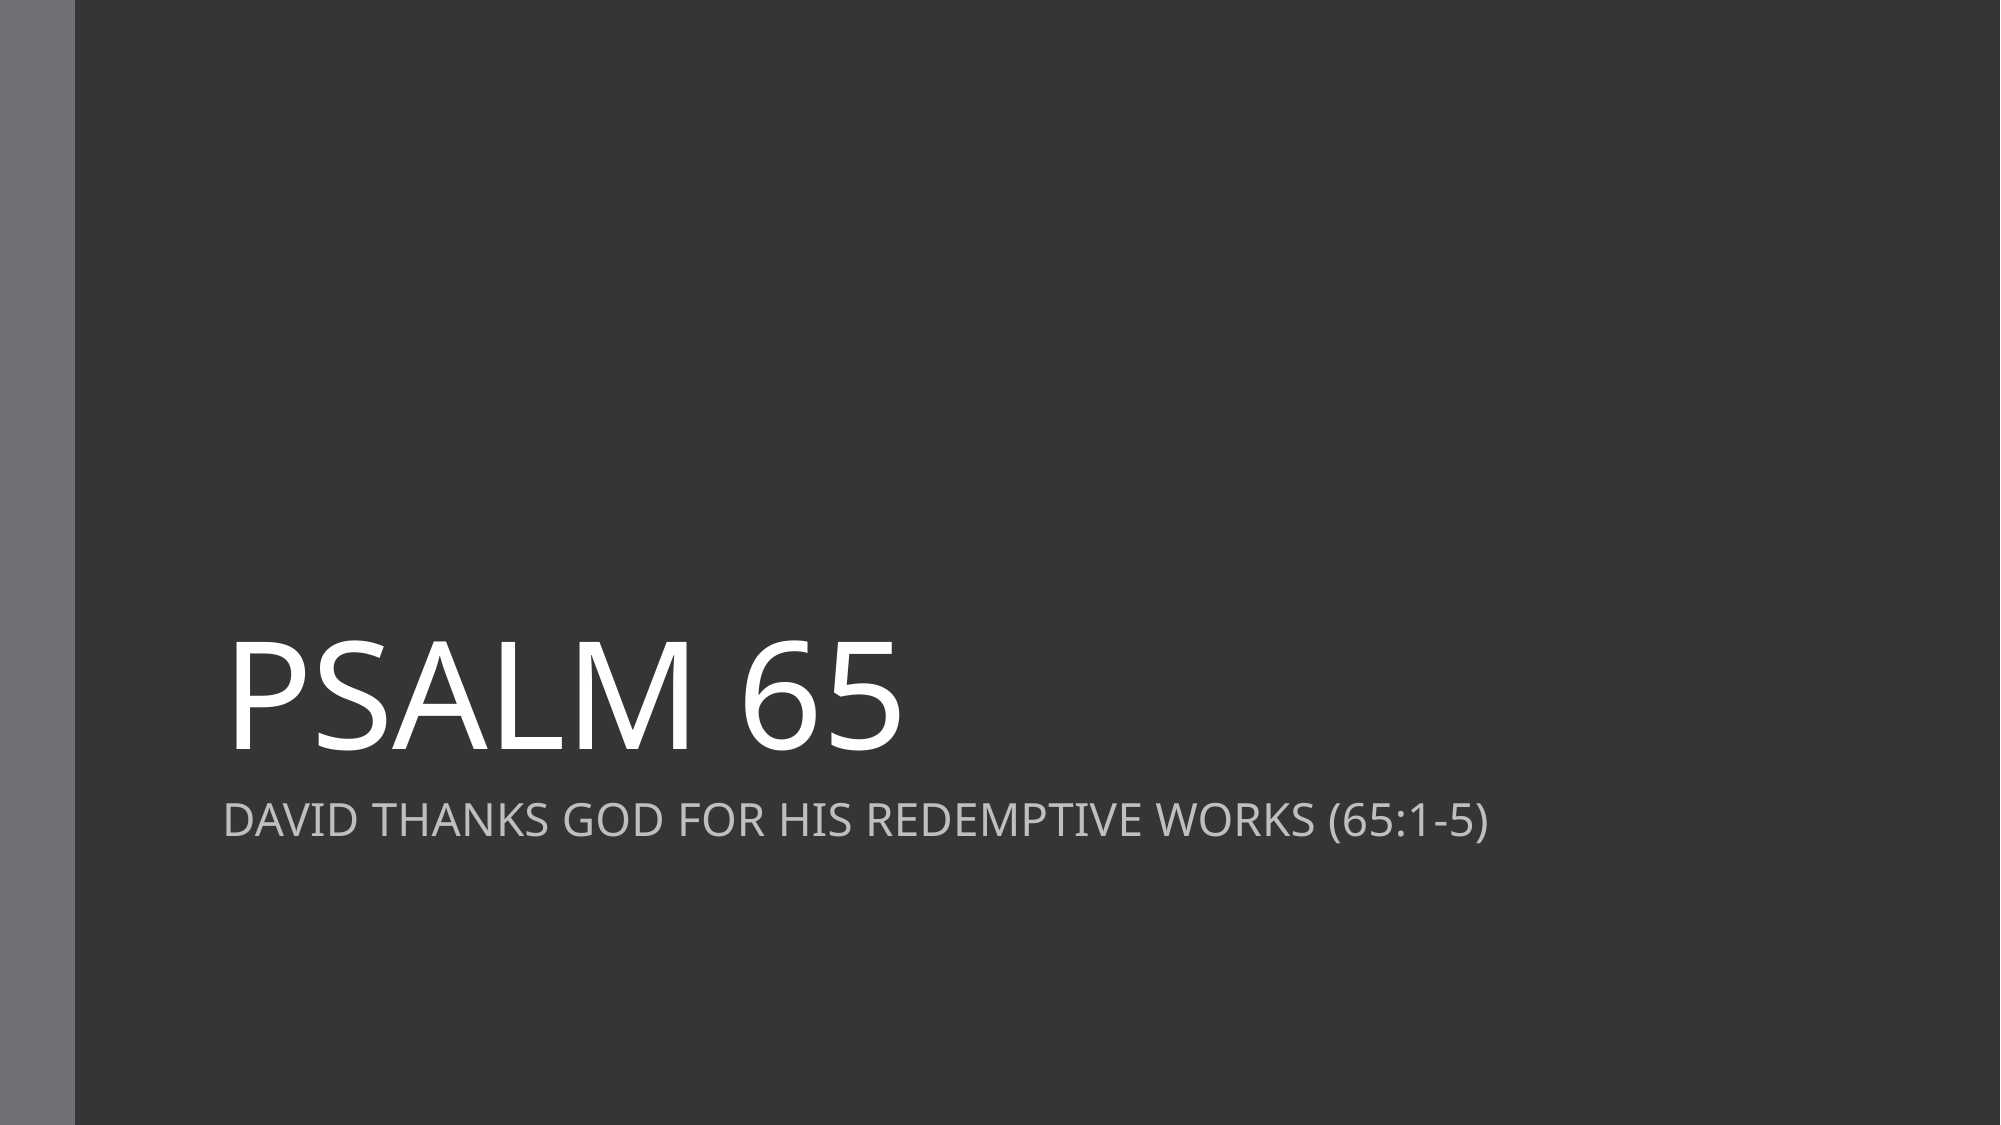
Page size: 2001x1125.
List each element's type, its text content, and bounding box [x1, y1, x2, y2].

title PSALM 65 [206, 124, 1752, 787]
subtitle DAVID THANKS GOD FOR HIS REDEMPTIVE WORKS (65:1-5) [206, 787, 1752, 1066]
